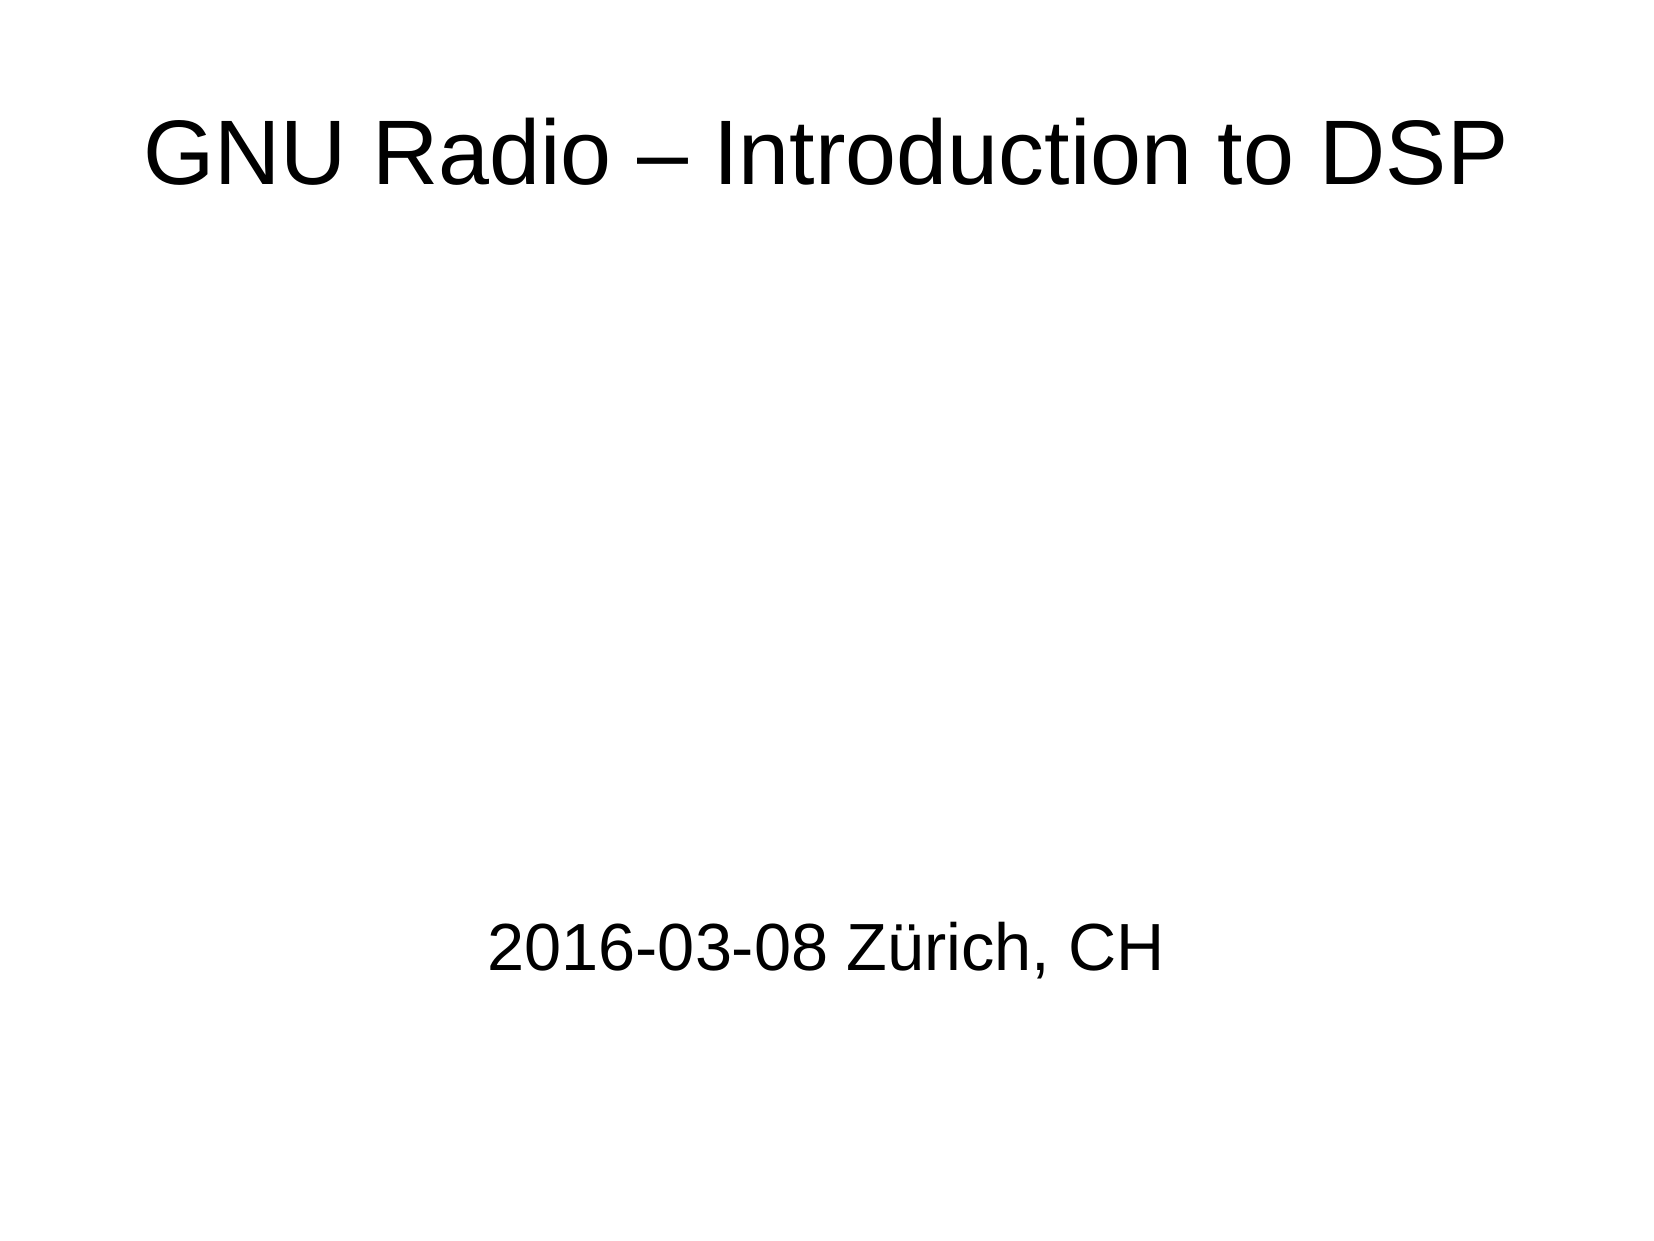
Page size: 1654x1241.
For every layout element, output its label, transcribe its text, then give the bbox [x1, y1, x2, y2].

subtitle 2016-03-08 Zürich, CH [82, 885, 1571, 1010]
title GNU Radio – Introduction to DSP [82, 49, 1571, 257]
